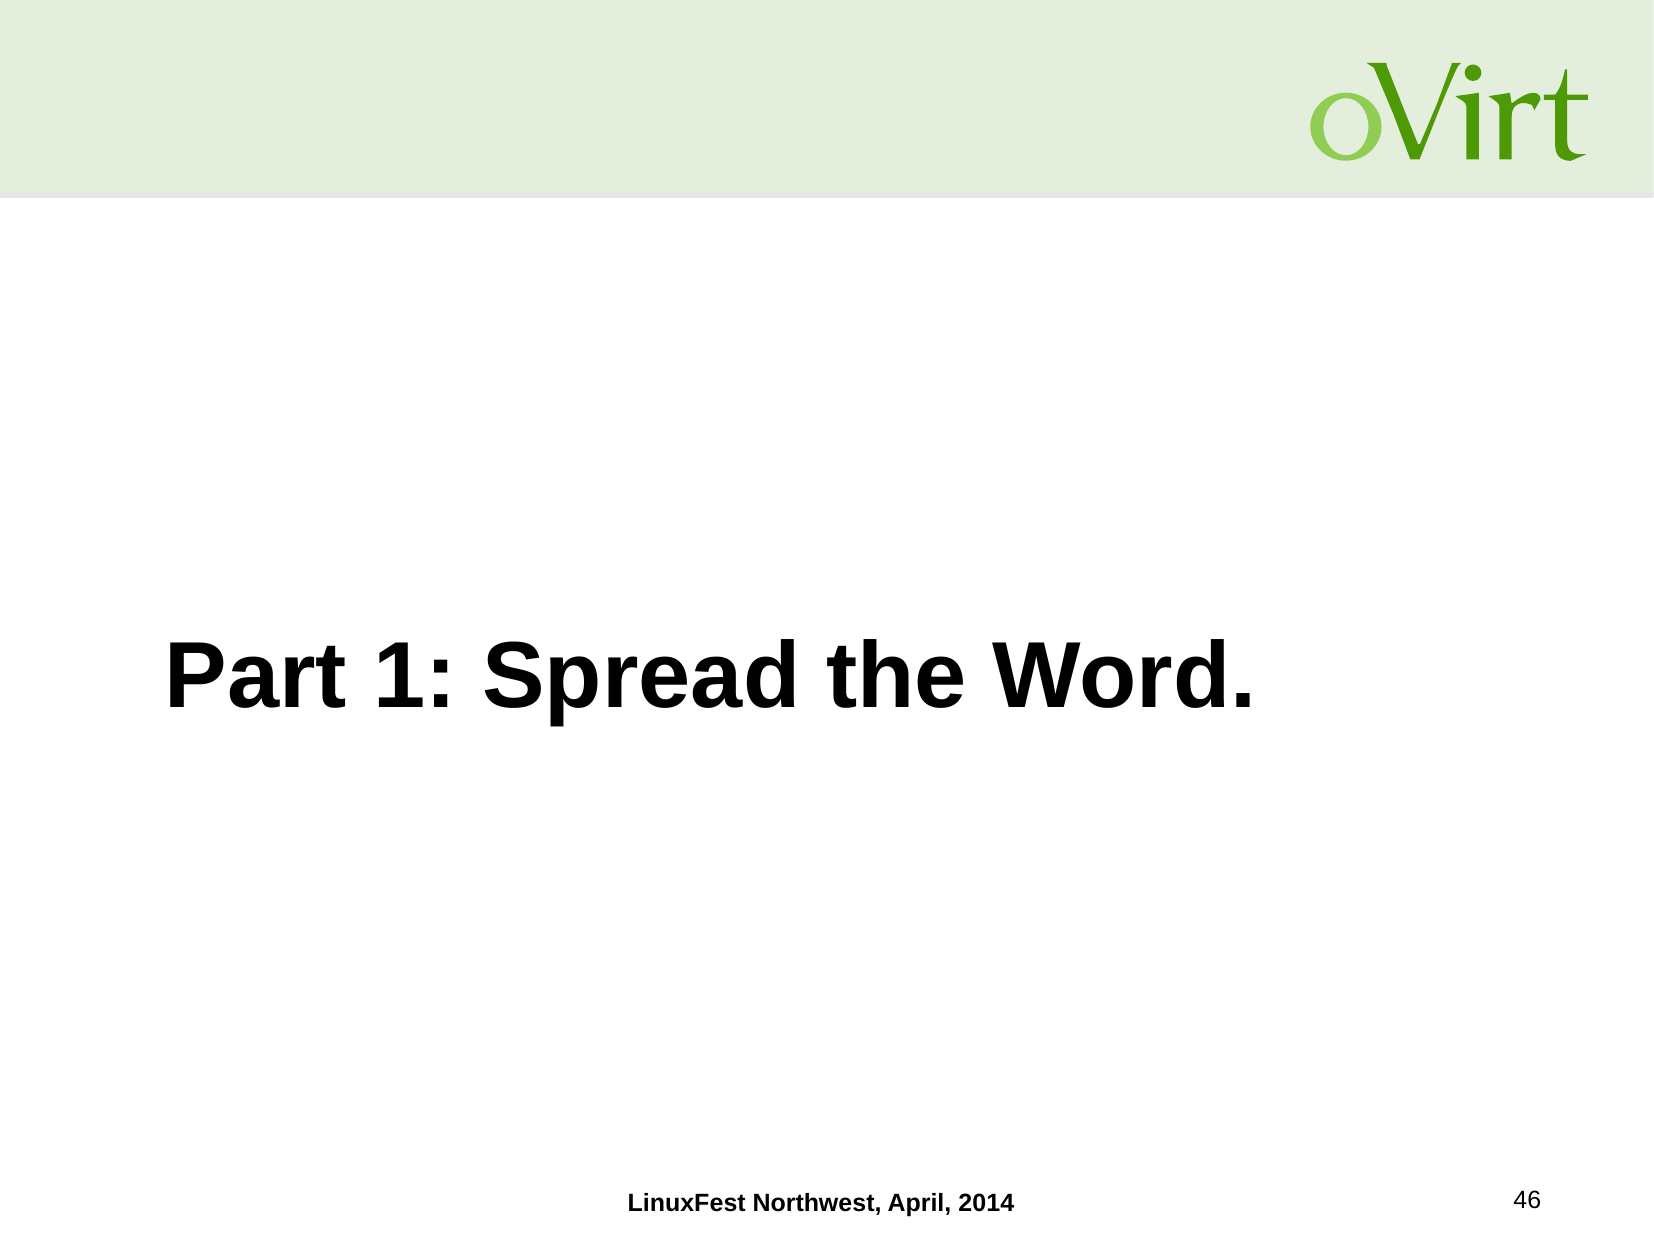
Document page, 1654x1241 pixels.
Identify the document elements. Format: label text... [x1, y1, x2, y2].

text_box Part 1: Spread the Word. [150, 615, 1654, 750]
